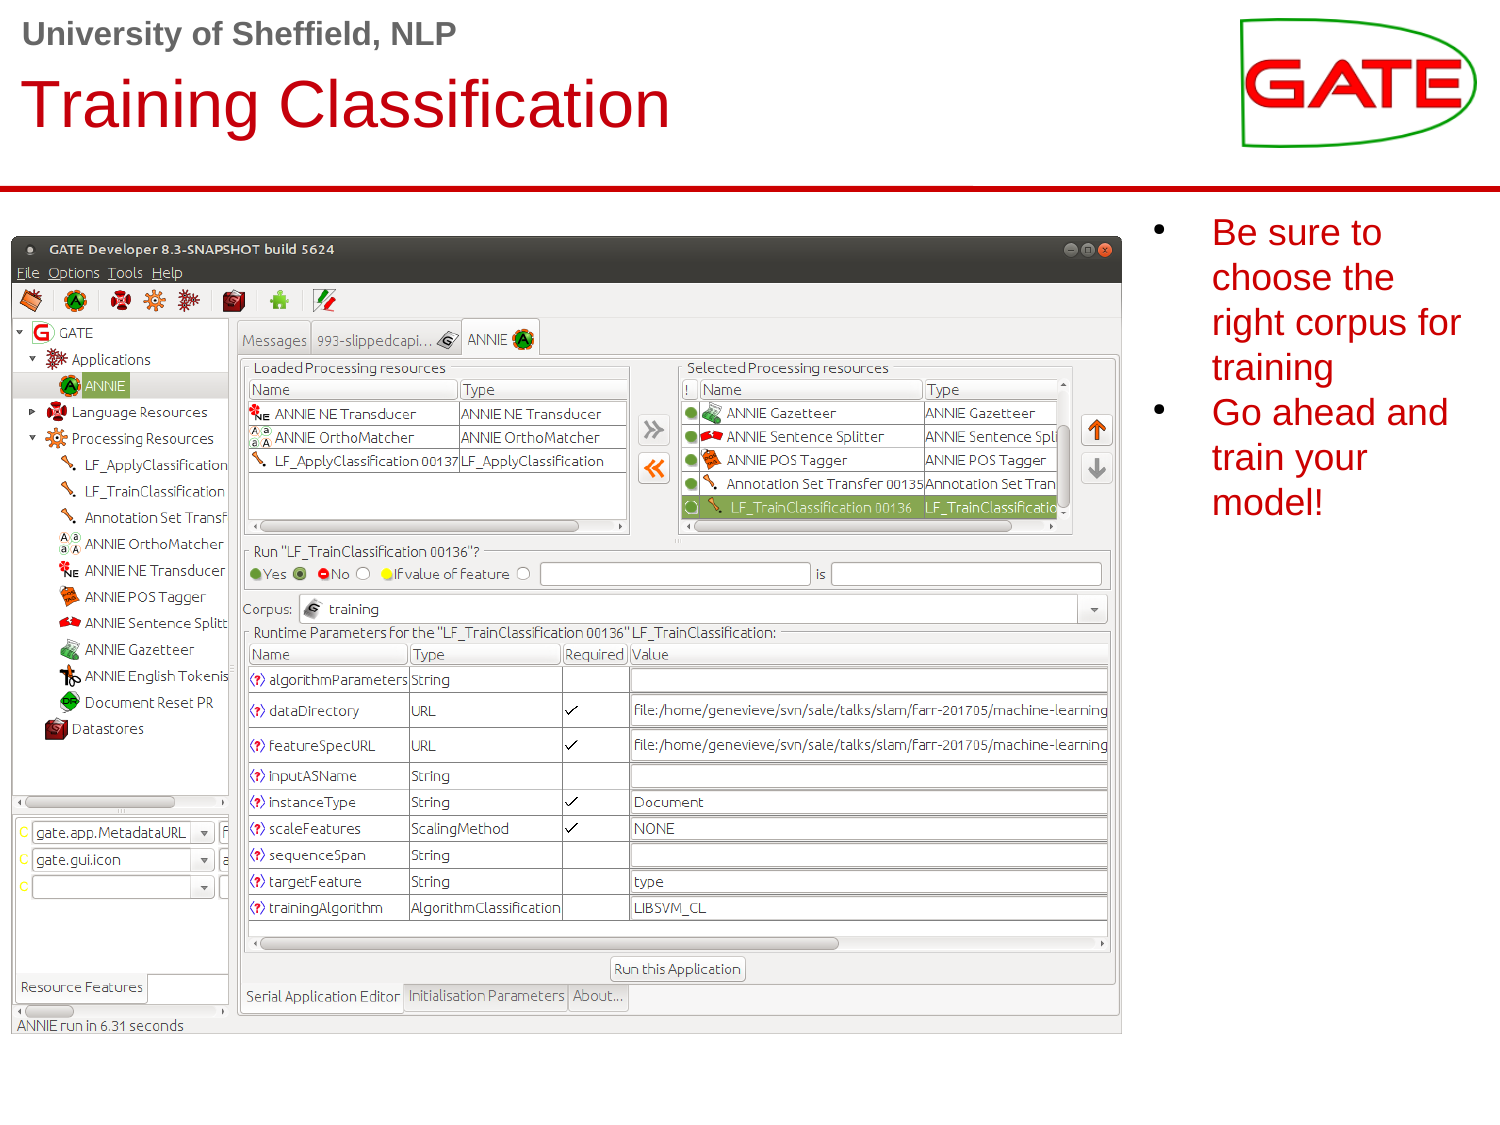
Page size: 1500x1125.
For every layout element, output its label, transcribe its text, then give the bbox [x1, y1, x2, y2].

text_box Be sure to choose the right corpus for training Go ahead and train your model! [1080, 200, 1485, 1034]
title Training Classification [20, 45, 1240, 166]
picture [11, 236, 1122, 1034]
picture [1240, 18, 1477, 148]
